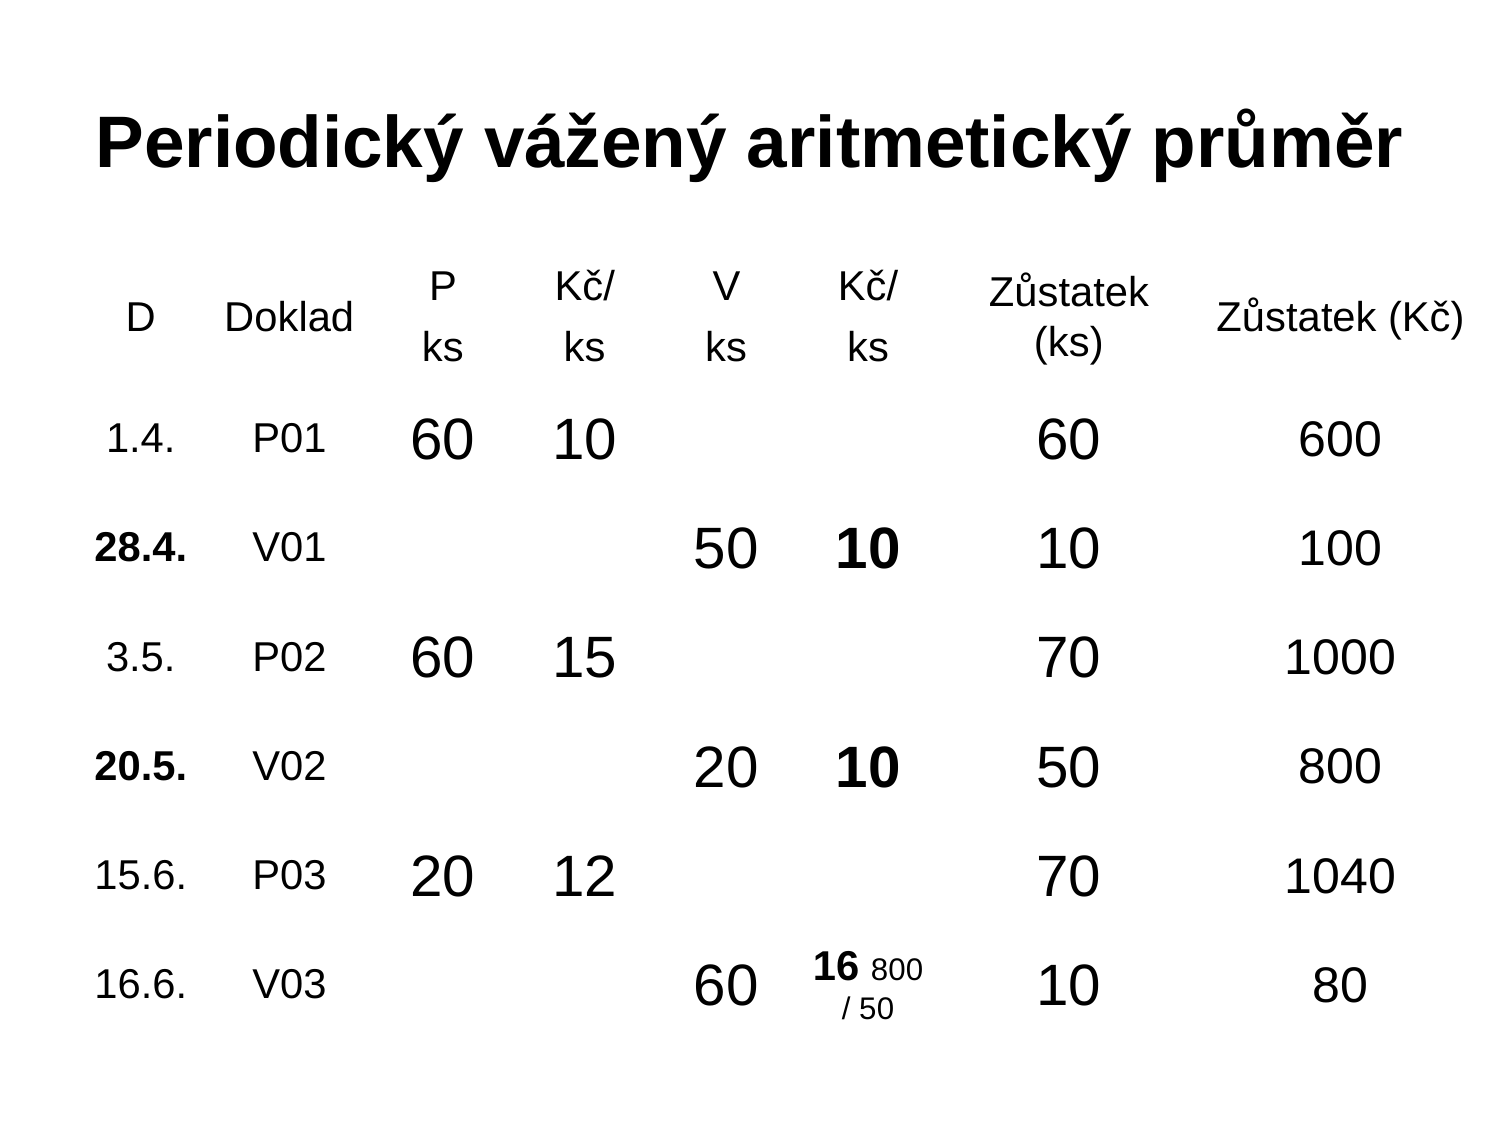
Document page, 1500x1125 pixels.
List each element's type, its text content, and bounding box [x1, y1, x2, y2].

title Periodický vážený aritmetický průměr [75, 45, 1426, 233]
table_cell 800 [1199, 709, 1482, 819]
table_cell 70 [939, 600, 1199, 709]
table_cell 1000 [1199, 600, 1482, 709]
table_cell [514, 928, 655, 1037]
table_cell 70 [939, 819, 1199, 928]
table_cell 10 [797, 491, 939, 600]
table_cell 80 [1199, 928, 1482, 1037]
table_cell 50 [655, 491, 797, 600]
table_cell 10 [797, 709, 939, 819]
table_header P ks [372, 247, 514, 381]
table_cell [797, 381, 939, 491]
table_cell [655, 819, 797, 928]
table_header Kč/ ks [514, 247, 655, 381]
table_cell [797, 600, 939, 709]
table_cell [655, 600, 797, 709]
table_cell 1040 [1199, 819, 1482, 928]
table_cell [372, 709, 514, 819]
table_cell 100 [1199, 491, 1482, 600]
table_cell P02 [207, 600, 372, 709]
table_cell 60 [655, 928, 797, 1037]
table_cell P03 [207, 819, 372, 928]
table_cell 3.5. [75, 600, 207, 709]
table_cell 10 [939, 928, 1199, 1037]
table_cell 50 [939, 709, 1199, 819]
table_cell 20 [372, 819, 514, 928]
table_cell 15 [514, 600, 655, 709]
table_cell 16 800 / 50 [797, 928, 939, 1037]
table_cell 10 [939, 491, 1199, 600]
table_cell P01 [207, 381, 372, 491]
table_cell 20 [655, 709, 797, 819]
table_cell 60 [939, 381, 1199, 491]
table_cell 10 [514, 381, 655, 491]
table_cell 60 [372, 381, 514, 491]
table_header Doklad [207, 247, 372, 381]
table_cell [797, 819, 939, 928]
table_cell [655, 381, 797, 491]
table_cell V03 [207, 928, 372, 1037]
table_cell 600 [1199, 381, 1482, 491]
table_header Zůstatek (Kč) [1199, 247, 1482, 381]
table_cell 60 [372, 600, 514, 709]
table_cell 20.5. [75, 709, 207, 819]
table_header V ks [655, 247, 797, 381]
table_header Kč/ ks [797, 247, 939, 381]
table_cell 16.6. [75, 928, 207, 1037]
table_cell [372, 928, 514, 1037]
table_cell 12 [514, 819, 655, 928]
table_cell [514, 491, 655, 600]
table_cell V01 [207, 491, 372, 600]
table_cell 15.6. [75, 819, 207, 928]
table_cell V02 [207, 709, 372, 819]
table_cell [514, 709, 655, 819]
table_cell [372, 491, 514, 600]
table_header Zůstatek (ks) [939, 247, 1199, 381]
table_cell 28.4. [75, 491, 207, 600]
table_header D [75, 247, 207, 381]
table_cell 1.4. [75, 381, 207, 491]
